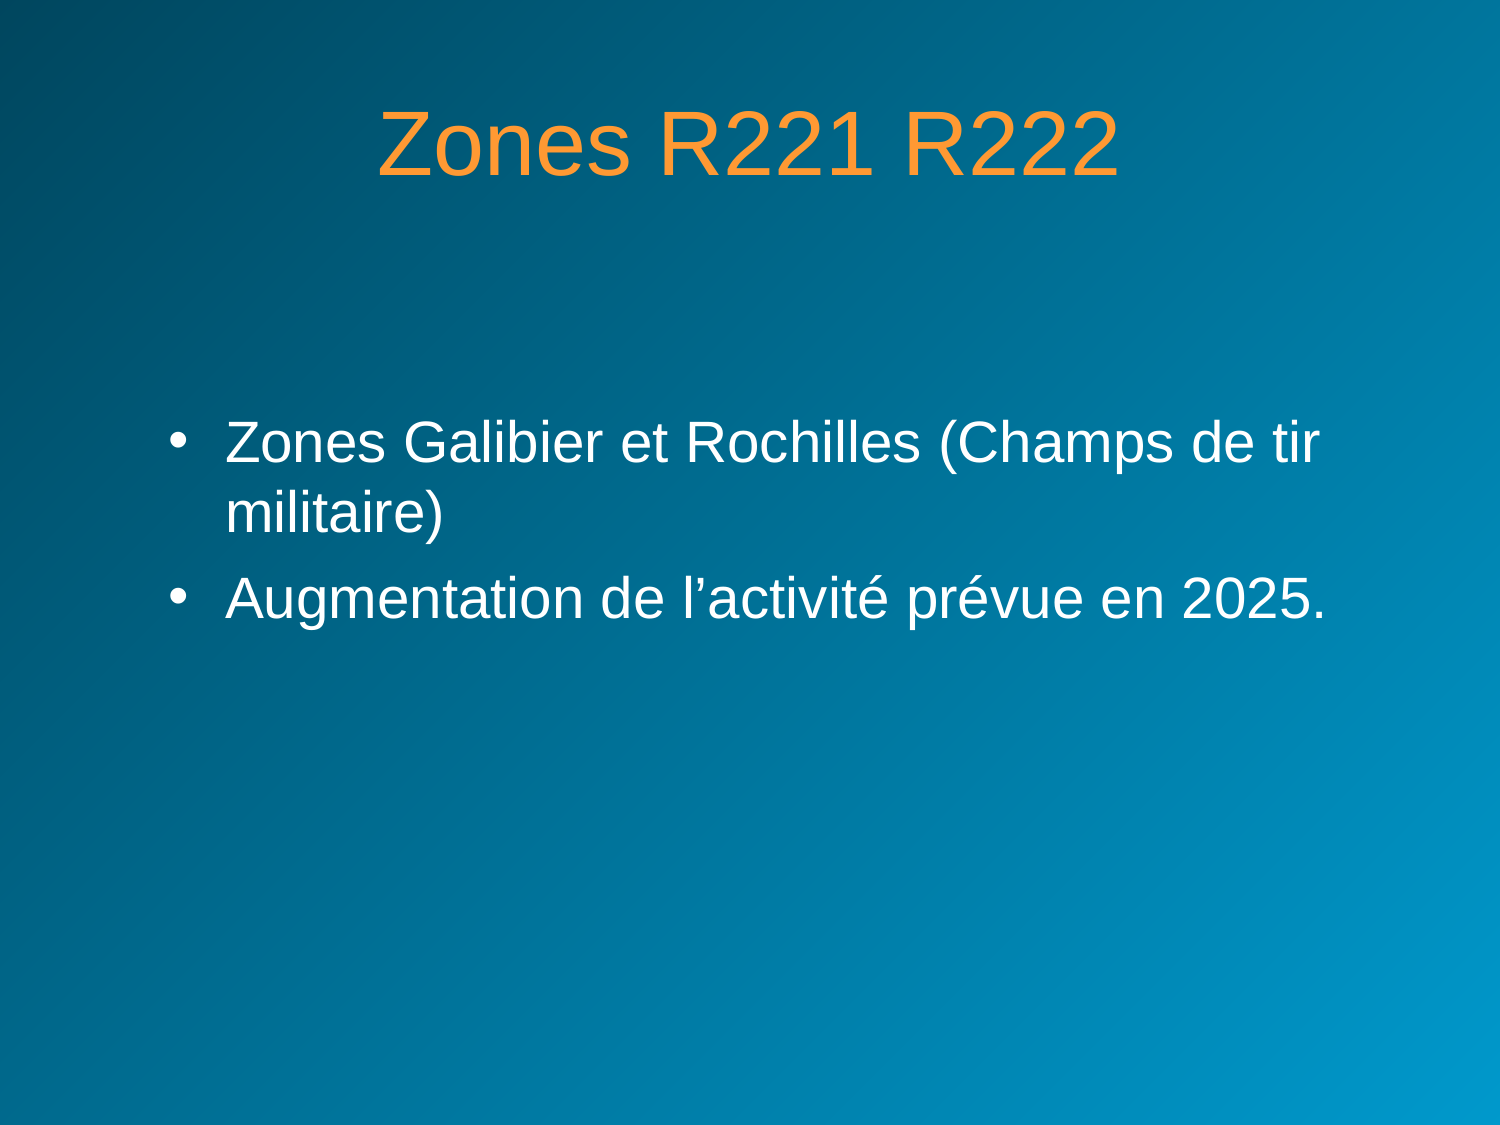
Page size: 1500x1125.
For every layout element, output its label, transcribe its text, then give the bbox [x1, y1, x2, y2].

title Zones R221 R222 [75, 45, 1426, 233]
list Zones Galibier et Rochilles (Champs de tir militaire) Augmentation de l’activité prévue en 2025. [80, 397, 1418, 886]
